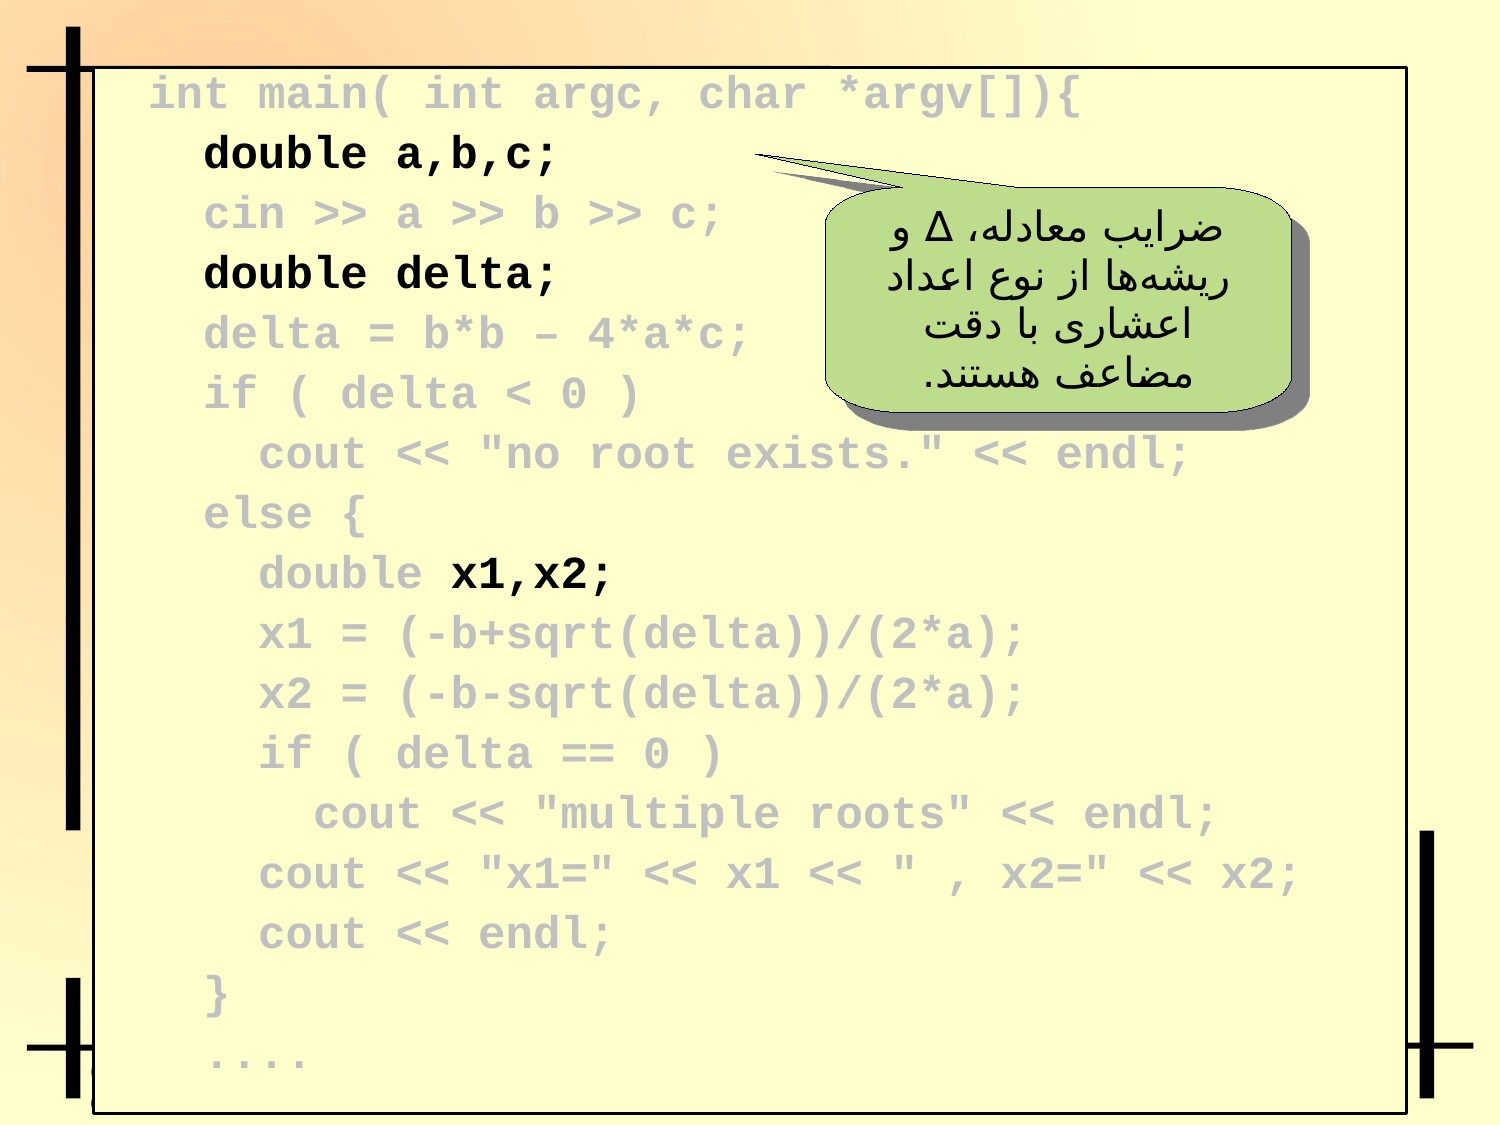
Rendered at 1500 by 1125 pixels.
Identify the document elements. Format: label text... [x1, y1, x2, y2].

list int main( int argc, char *argv[]){ double a,b,c; cin >> a >> b >> c; double delta; delta = b*b – 4*a*c; if ( delta < 0 ) cout << "no root exists." << endl; else { double x1,x2; x1 = (-b+sqrt(delta))/(2*a); x2 = (-b-sqrt(delta))/(2*a); if ( delta == 0 ) cout << "multiple roots" << endl; cout << "x1=" << x1 << " , x2=" << x2; cout << endl; } .... [93, 67, 1407, 1114]
text_box ضرایب معادله، ∆ و ریشه‌ها از نوع اعداد اعشاری با دقت مضاعف هستند. [755, 154, 1292, 413]
